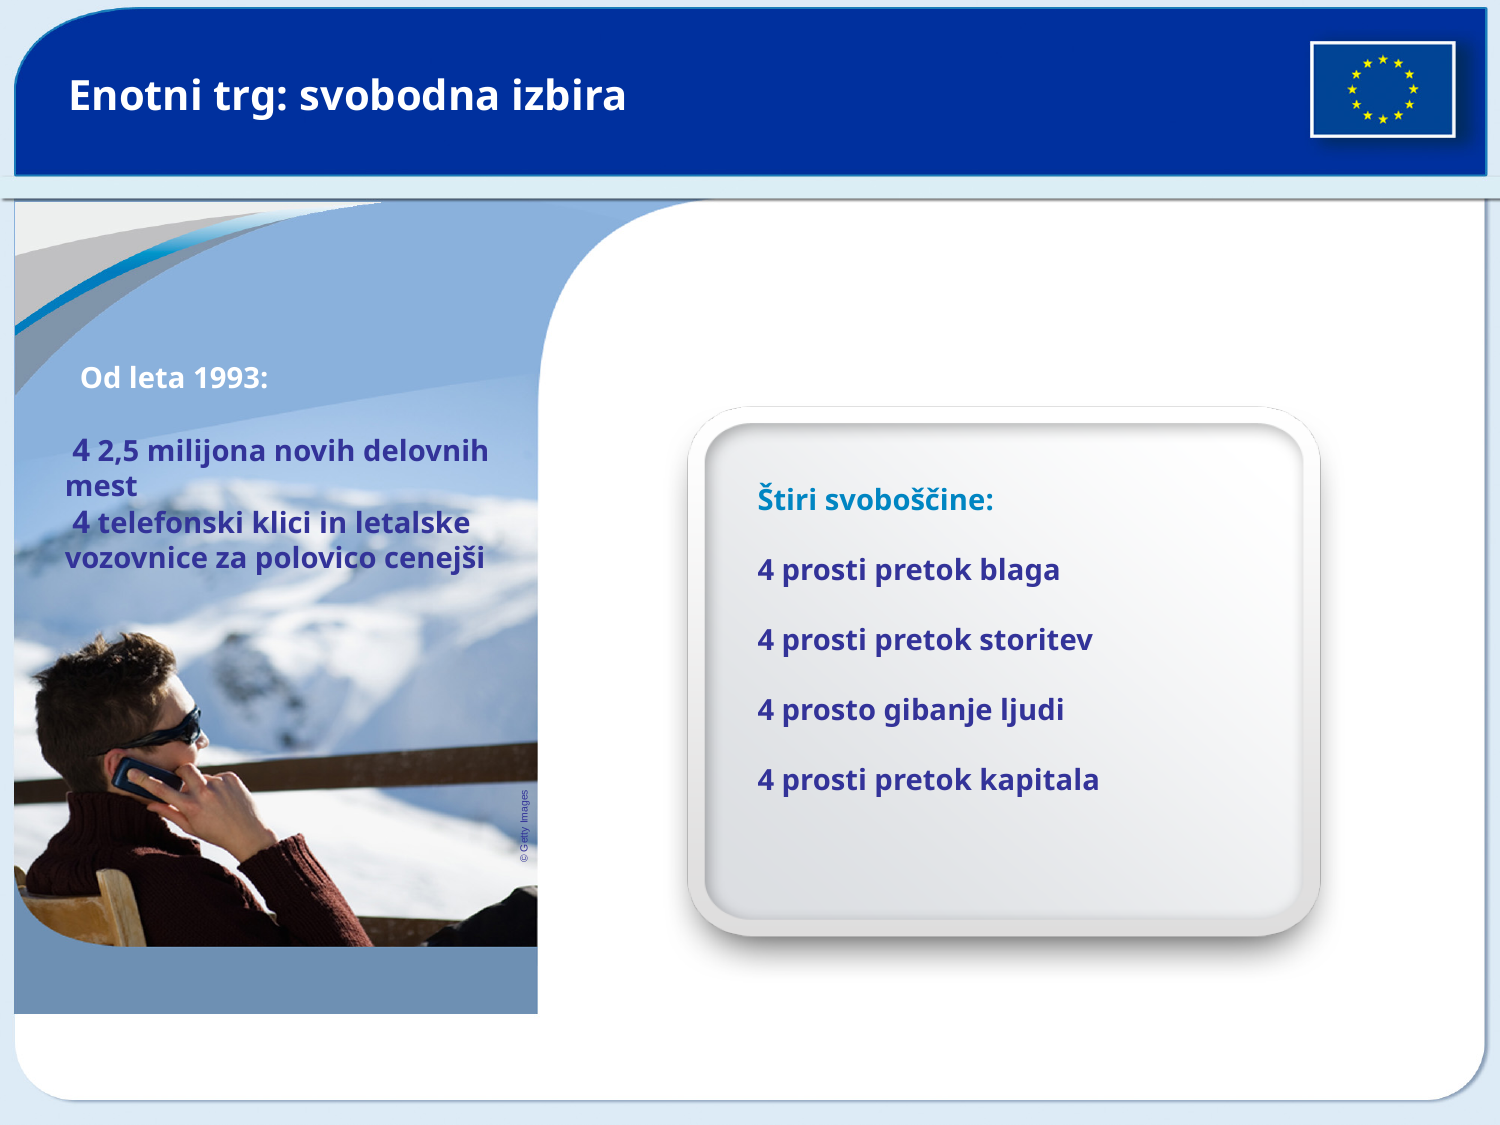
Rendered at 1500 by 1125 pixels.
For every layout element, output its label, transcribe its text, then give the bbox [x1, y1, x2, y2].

text_box Štiri svoboščine: 4 prosti pretok blaga 4 prosti pretok storitev 4 prosto gibanje ljudi 4 prosti pretok kapitala [742, 349, 1475, 929]
text_box Od leta 1993: 4 2,5 milijona novih delovnih mest 4 telefonski klici in letalske vozovnice za polovico cenejši [49, 336, 551, 598]
title Enotni trg: svobodna izbira [53, 0, 1272, 188]
text_box © Getty Images [509, 775, 538, 963]
picture [0, 0, 1500, 1125]
